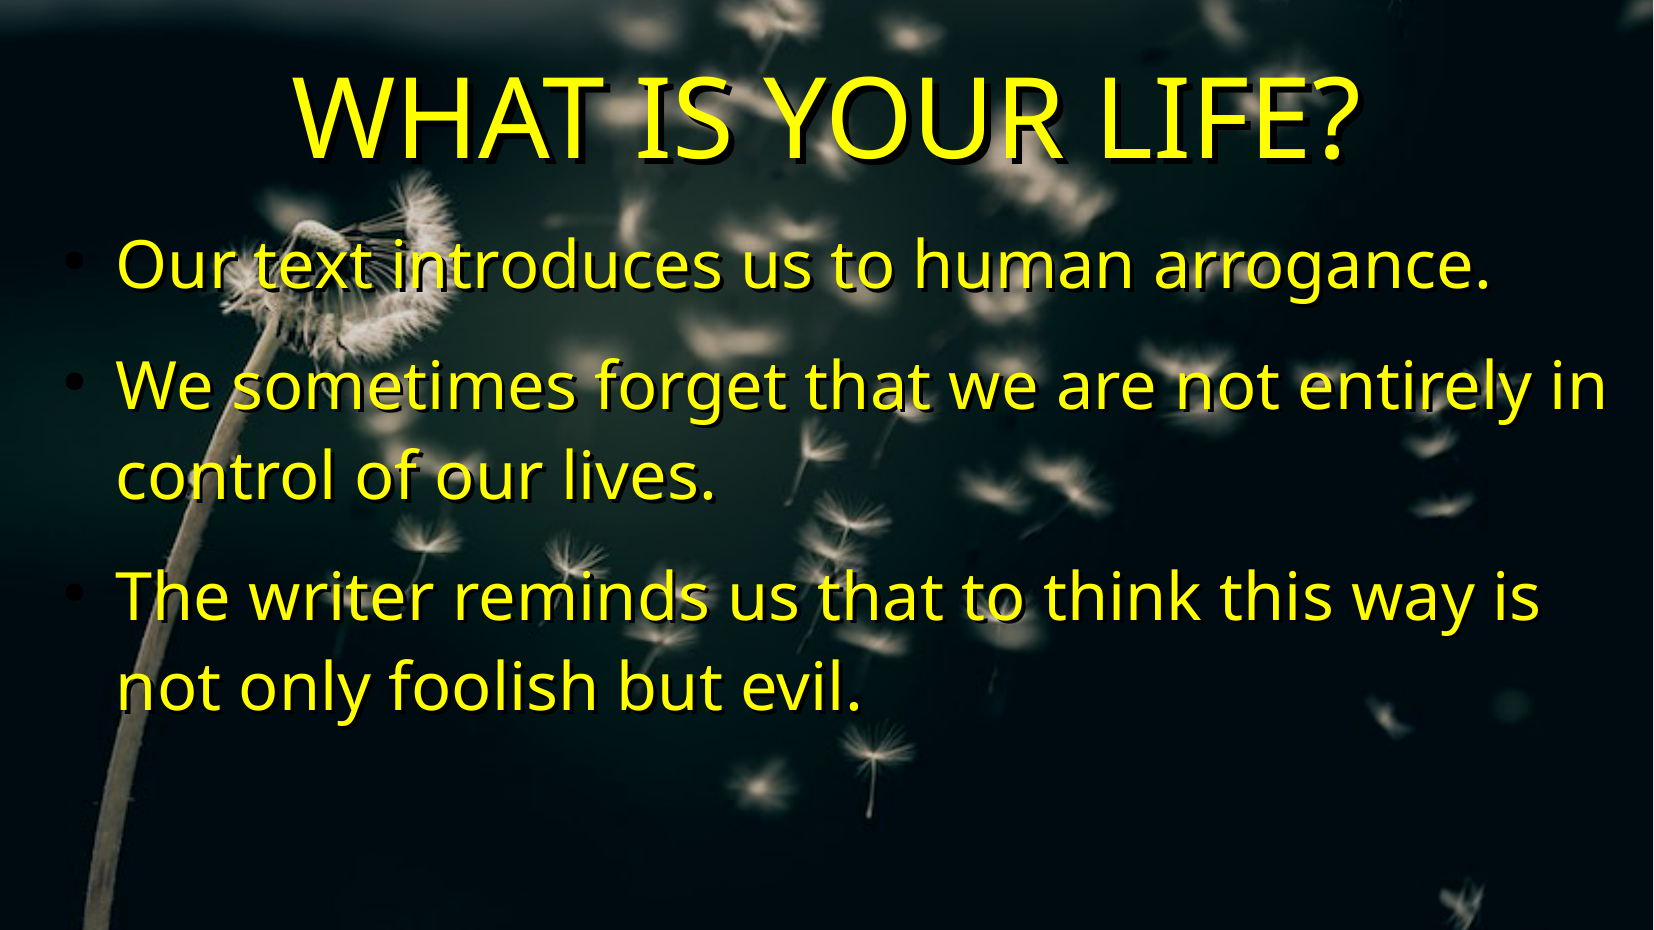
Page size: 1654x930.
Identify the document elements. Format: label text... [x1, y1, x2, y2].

list Our text introduces us to human arrogance. We sometimes forget that we are not entirely in control of our lives. The writer reminds us that to think this way is not only foolish but evil. [44, 217, 1620, 915]
picture [0, 0, 1654, 930]
title WHAT IS YOUR LIFE? [82, 35, 1571, 194]
